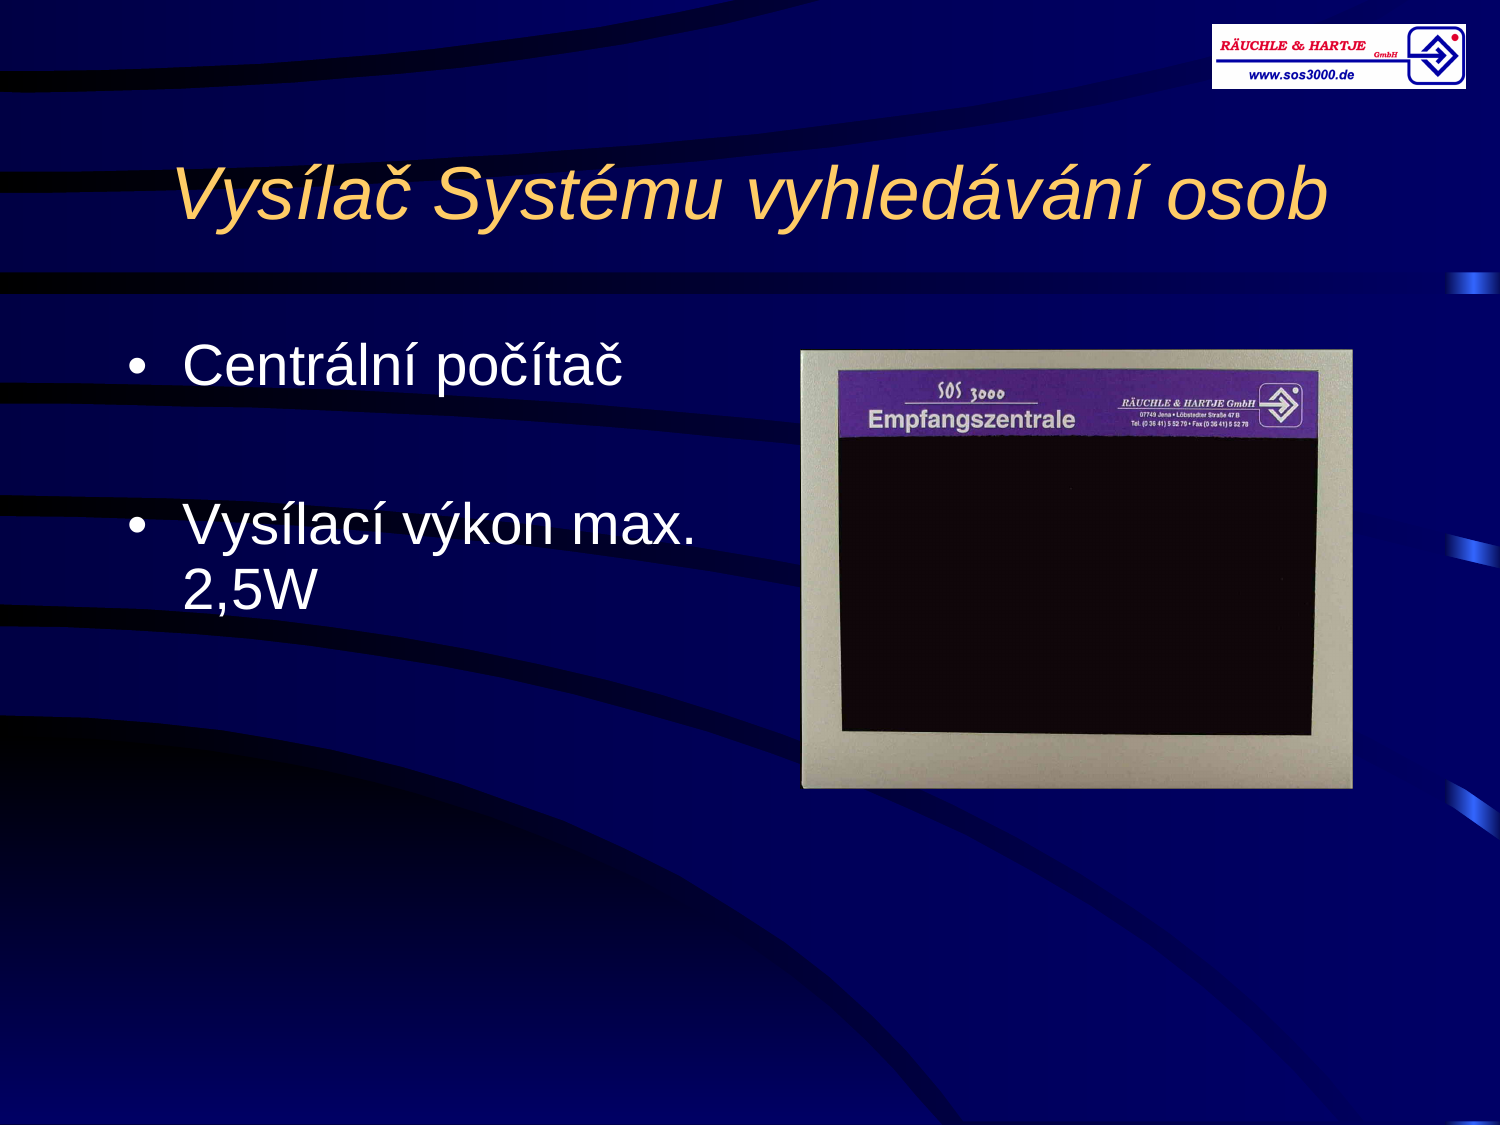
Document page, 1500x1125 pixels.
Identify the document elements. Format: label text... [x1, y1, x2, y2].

picture [800, 349, 1353, 789]
picture [1212, 24, 1466, 89]
list Centrální počítač Vysílací výkon max. 2,5W [112, 324, 738, 1001]
title Vysílač Systému vyhledávání osob [112, 99, 1388, 288]
